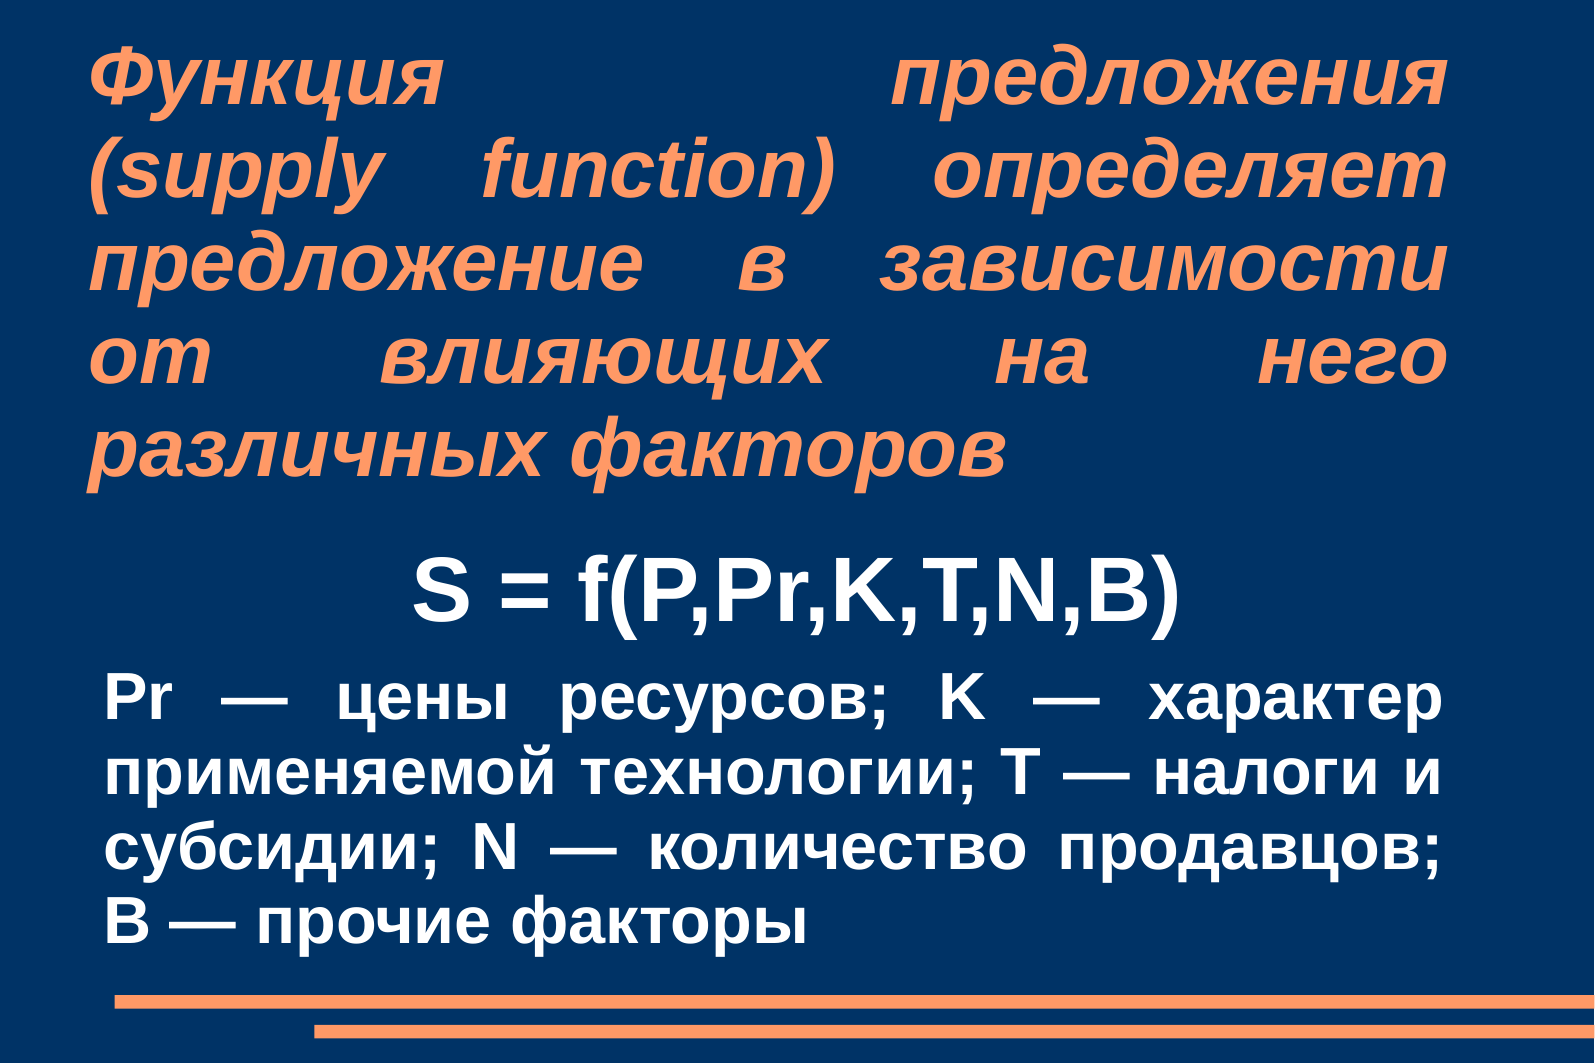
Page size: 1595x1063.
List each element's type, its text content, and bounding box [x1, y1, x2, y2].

text_box Pr — цены ресурсов; K — характер применяемой технологии; Т — налоги и субсидии; N — количество продавцов; В — прочие факторы [88, 651, 1477, 966]
text_box S = f(P,Pr,K,T,N,B) [88, 531, 1506, 649]
title Функция предложения (supply function) определяет предложение в зависимости от влияющих на него различных факторов [88, 29, 1451, 495]
